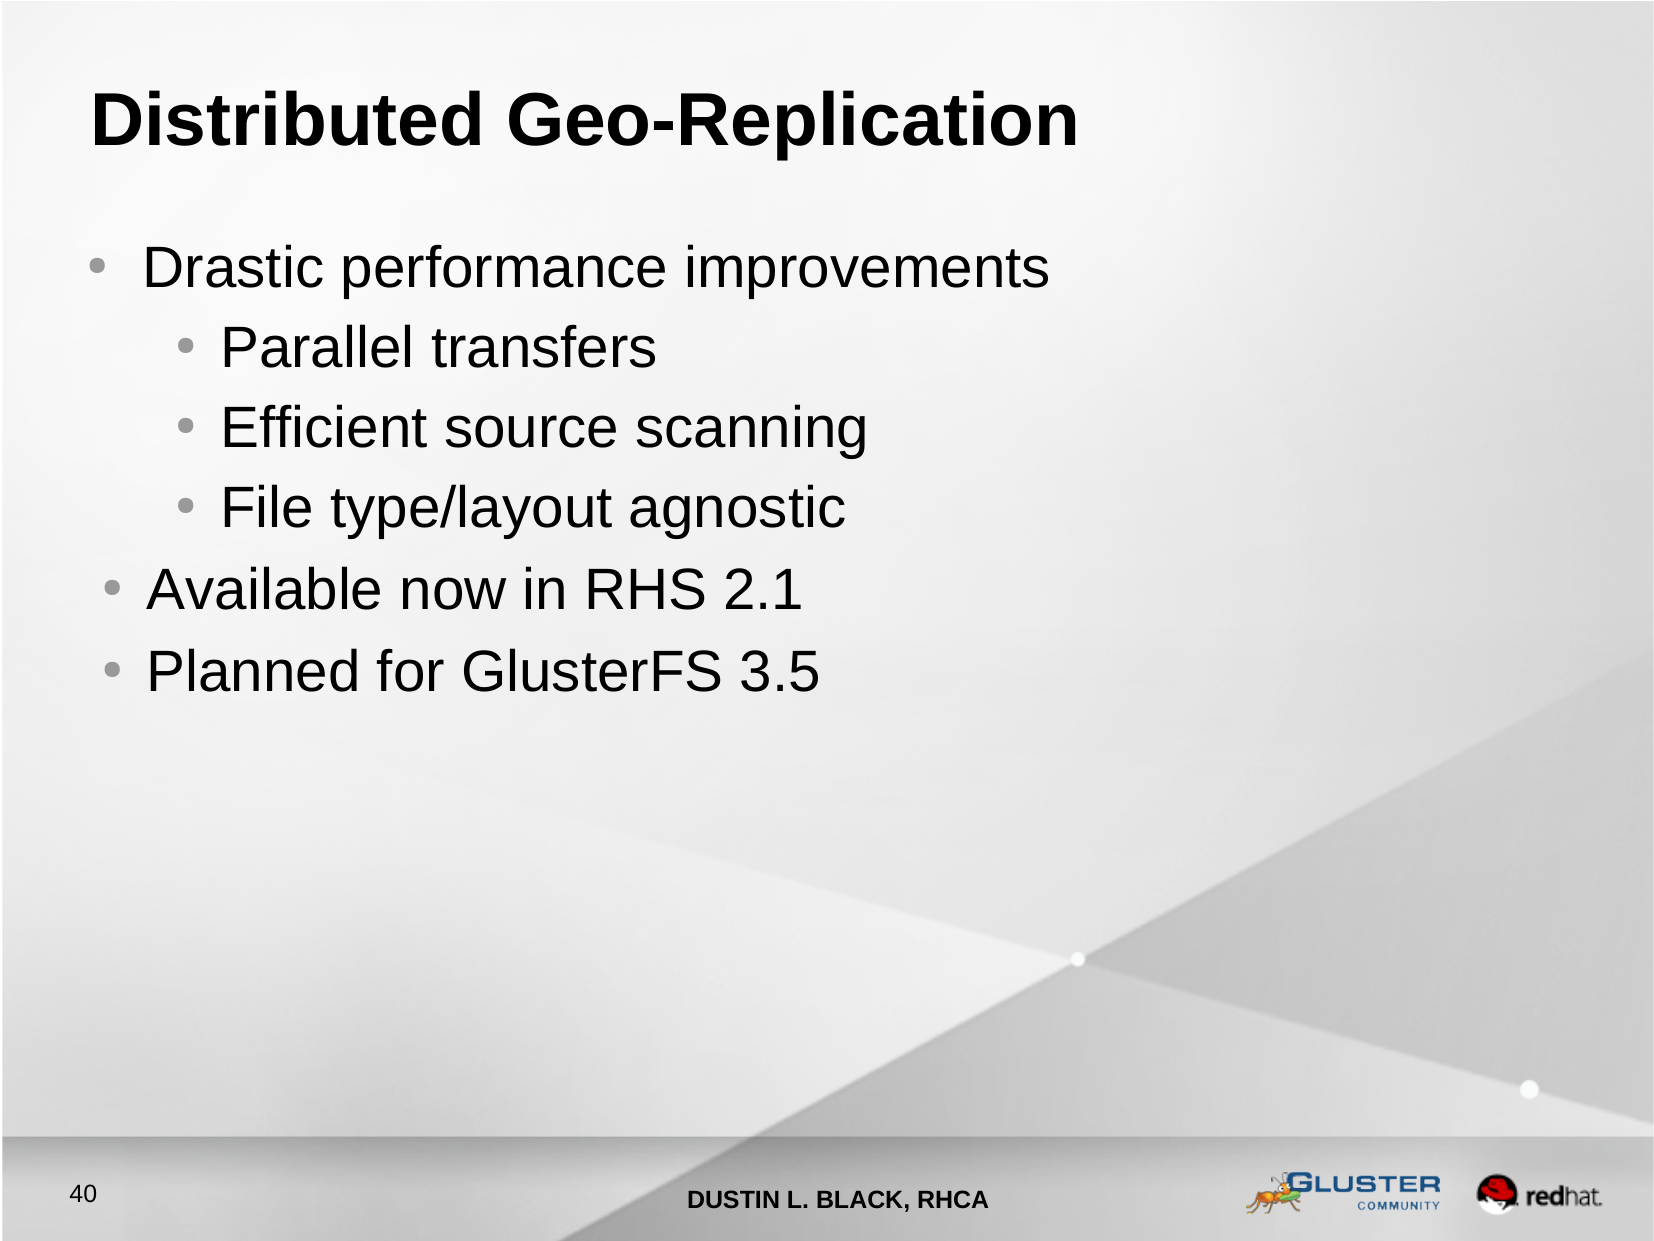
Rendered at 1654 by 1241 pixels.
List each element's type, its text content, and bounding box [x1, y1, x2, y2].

list Drastic performance improvements Parallel transfers Efficient source scanning File type/layout agnostic Available now in RHS 2.1 Planned for GlusterFS 3.5 [86, 233, 1576, 1111]
picture [2, 1, 1654, 1241]
title Distributed Geo-Replication [90, 15, 1579, 223]
